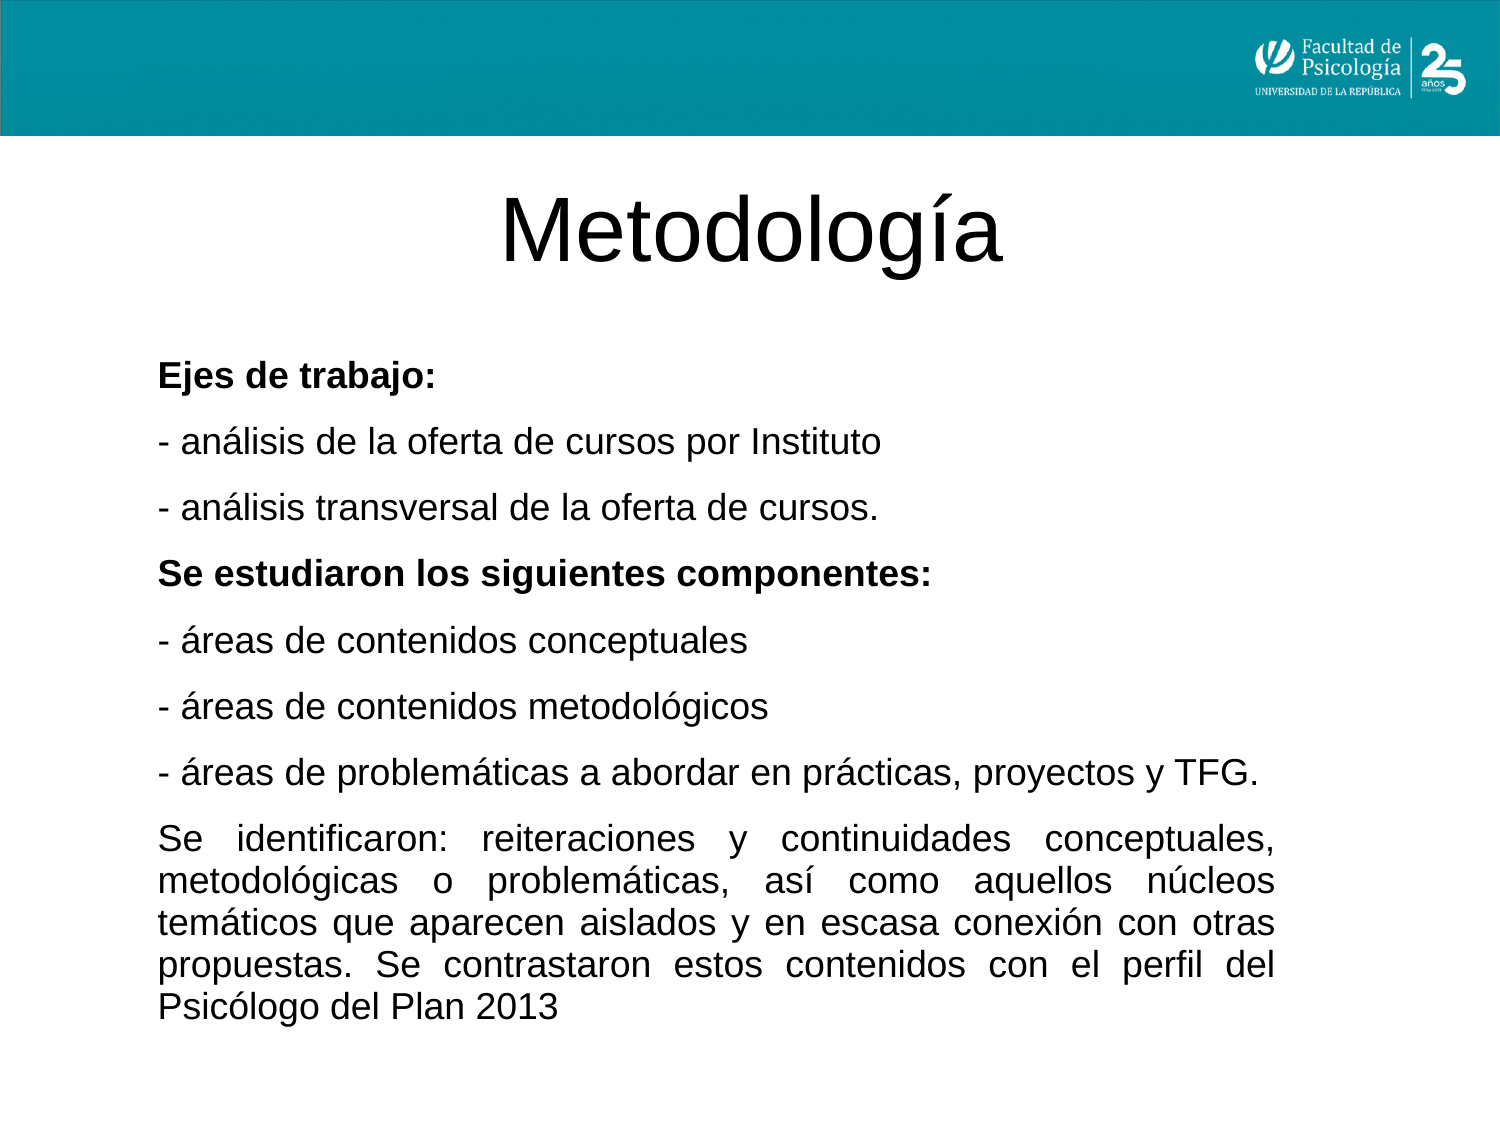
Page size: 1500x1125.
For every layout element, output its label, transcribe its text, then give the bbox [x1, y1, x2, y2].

list Ejes de trabajo: - análisis de la oferta de cursos por Instituto - análisis transversal de la oferta de cursos. Se estudiaron los siguientes componentes: - áreas de contenidos conceptuales - áreas de contenidos metodológicos - áreas de problemáticas a abordar en prácticas, proyectos y TFG. Se identificaron: reiteraciones y continuidades conceptuales, metodológicas o problemáticas, así como aquellos núcleos temáticos que aparecen aislados y en escasa conexión con otras propuestas. Se contrastaron estos contenidos con el perfil del Psicólogo del Plan 2013 [157, 354, 1276, 1040]
picture [0, 0, 1500, 136]
title Metodología [75, 94, 1430, 365]
